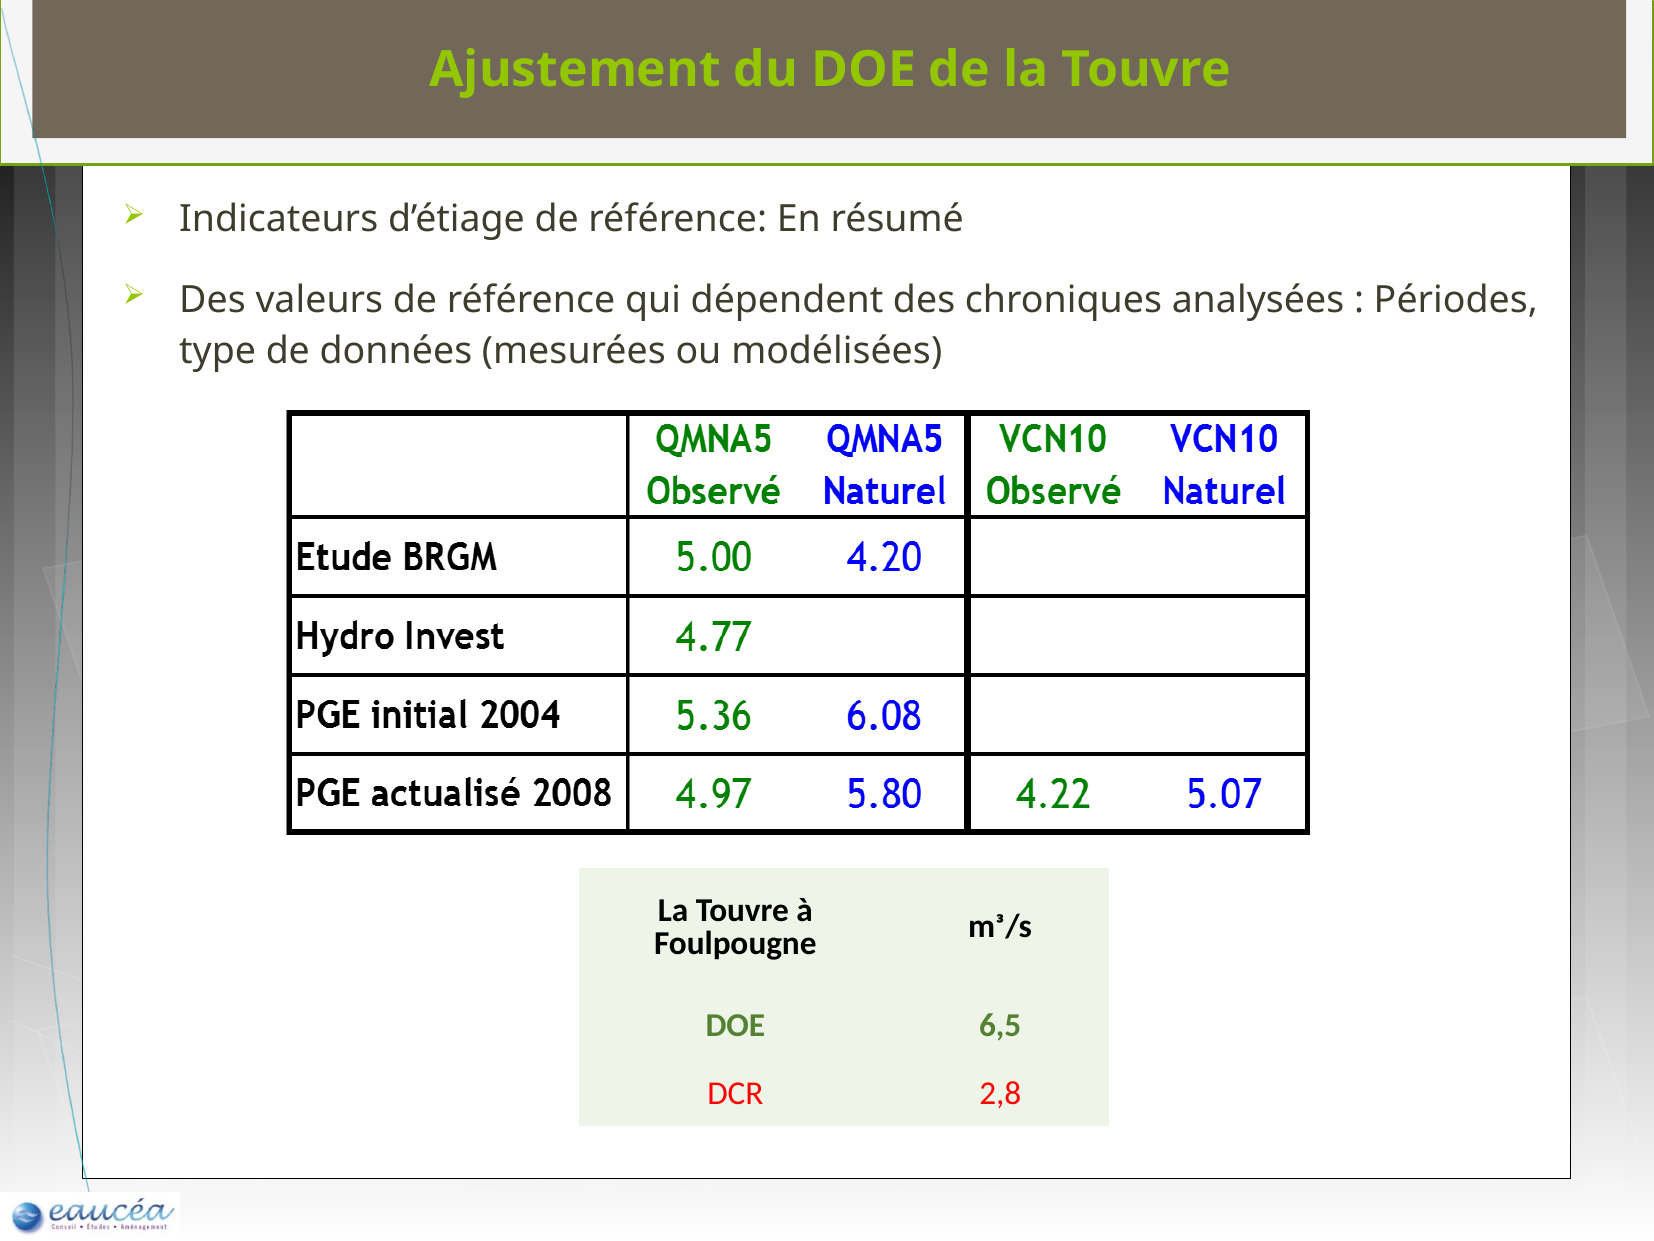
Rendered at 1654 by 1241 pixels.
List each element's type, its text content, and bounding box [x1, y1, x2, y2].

table_cell 6,5 [891, 990, 1109, 1064]
picture [279, 402, 1315, 838]
table_cell 2,8 [891, 1064, 1109, 1126]
table_header La Touvre à Foulpougne [579, 868, 891, 990]
title Ajustement du DOE de la Touvre [32, 0, 1629, 139]
table_cell DOE [579, 990, 891, 1064]
picture [0, 9, 180, 1239]
table_header mᶟ/s [891, 868, 1109, 990]
table_cell DCR [579, 1064, 891, 1126]
list Indicateurs d’étiage de référence: En résumé Des valeurs de référence qui dépendent des chroniques analysées : Périodes, type de données (mesurées ou modélisées) [96, 184, 1558, 1174]
